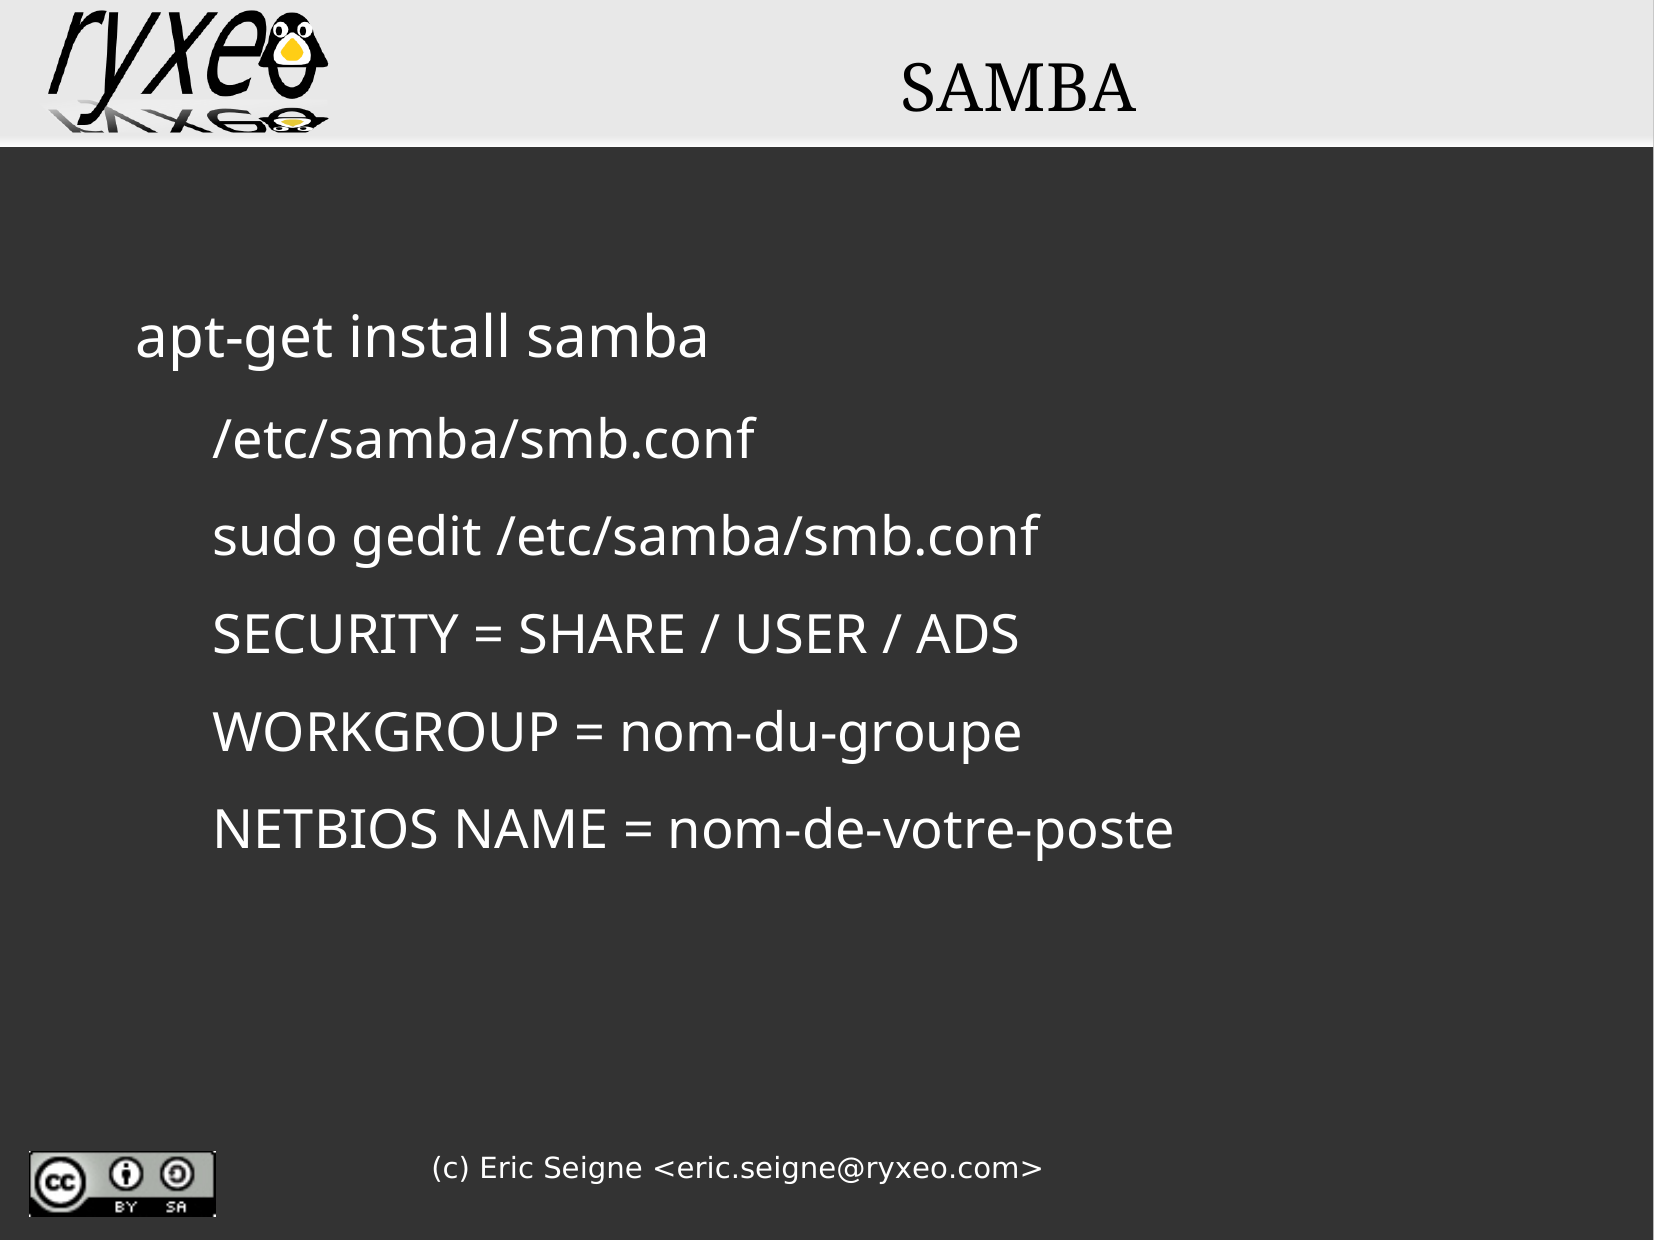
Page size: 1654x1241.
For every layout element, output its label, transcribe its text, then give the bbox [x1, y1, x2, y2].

picture [0, 0, 1654, 147]
list apt-get install samba /etc/samba/smb.conf sudo gedit /etc/samba/smb.conf SECURITY = SHARE / USER / ADS WORKGROUP = nom-du-groupe NETBIOS NAME = nom-de-votre-poste [118, 295, 1522, 1117]
title SAMBA [442, 29, 1595, 142]
picture [29, 1151, 216, 1217]
